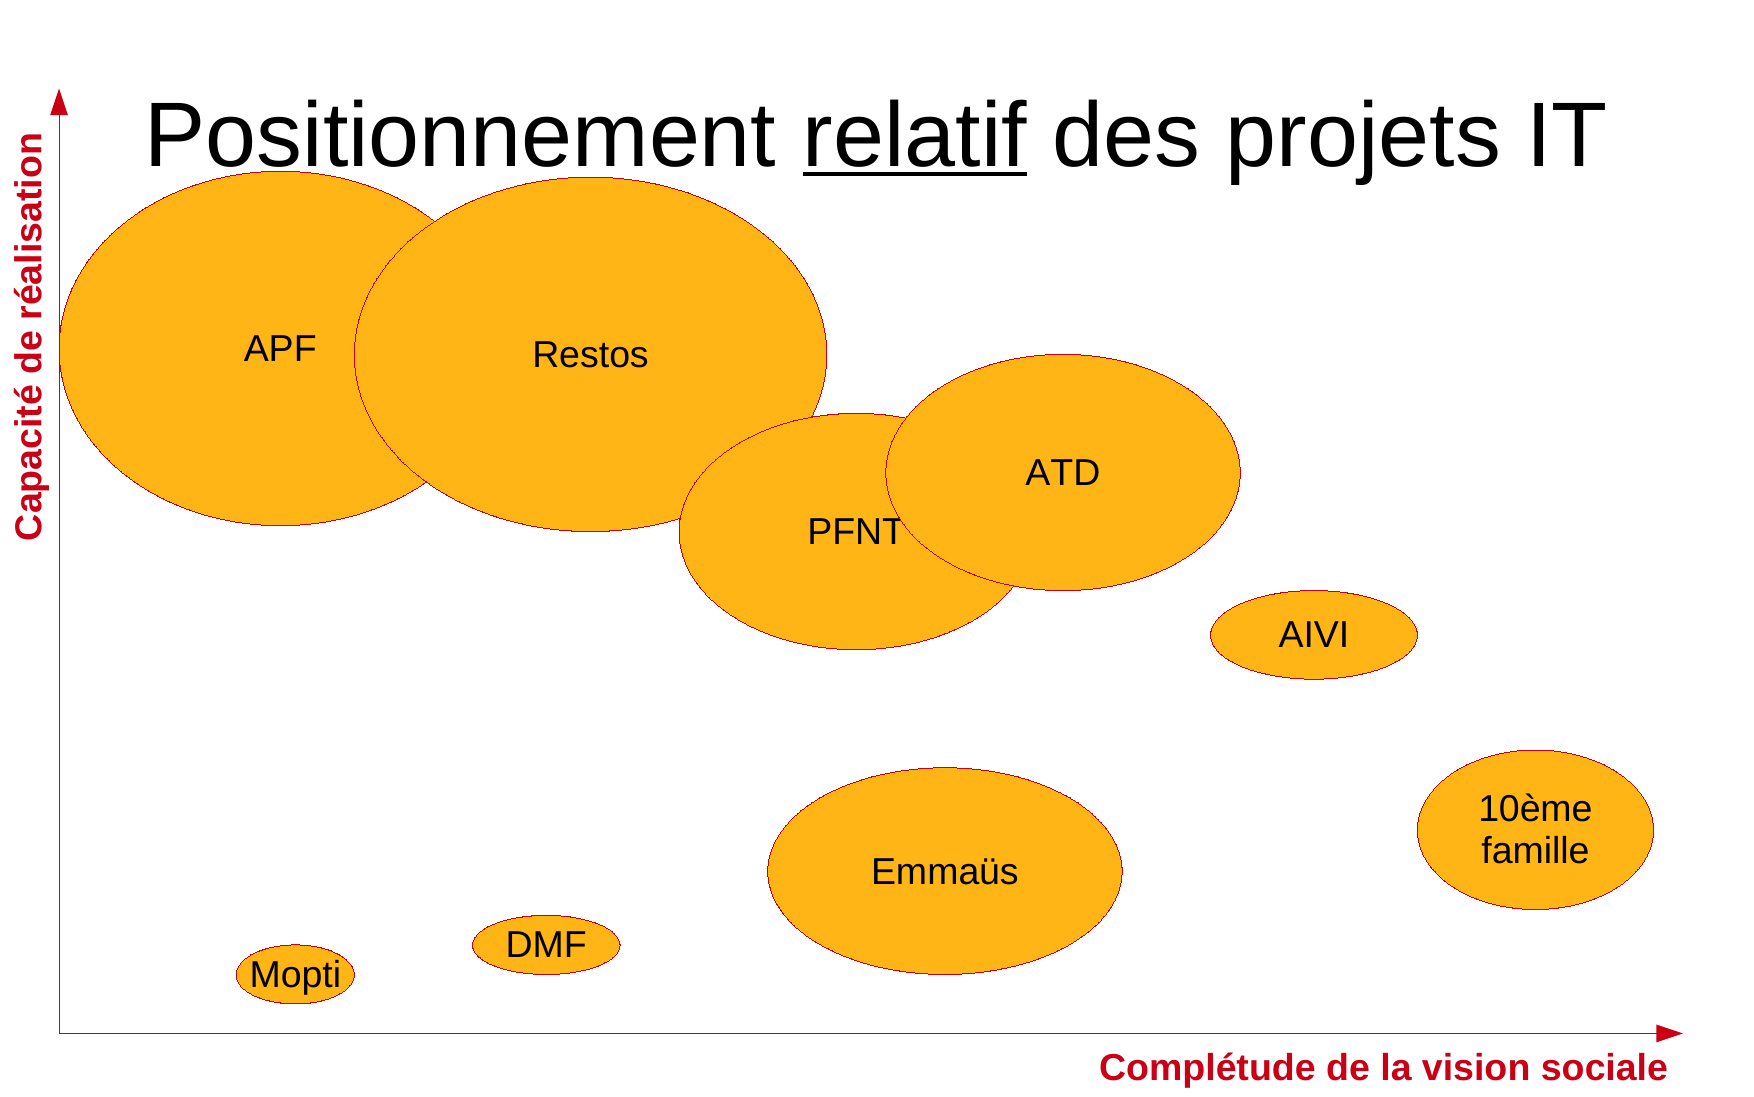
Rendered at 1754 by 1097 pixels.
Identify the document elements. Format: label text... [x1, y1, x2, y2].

text_box Capacité de réalisation [0, 118, 60, 827]
text_box 10ème famille [1417, 750, 1654, 910]
text_box Mopti [236, 944, 355, 1004]
text_box ATD [885, 354, 1241, 591]
title Positionnement relatif des projets IT [87, 27, 1666, 243]
text_box Restos [354, 177, 827, 532]
text_box PFNT [679, 413, 1014, 650]
text_box Complétude de la vision sociale [974, 1039, 1684, 1097]
text_box AIVI [1210, 590, 1418, 680]
text_box DMF [472, 915, 621, 975]
text_box Emmaüs [767, 767, 1123, 975]
text_box APF [59, 171, 435, 526]
